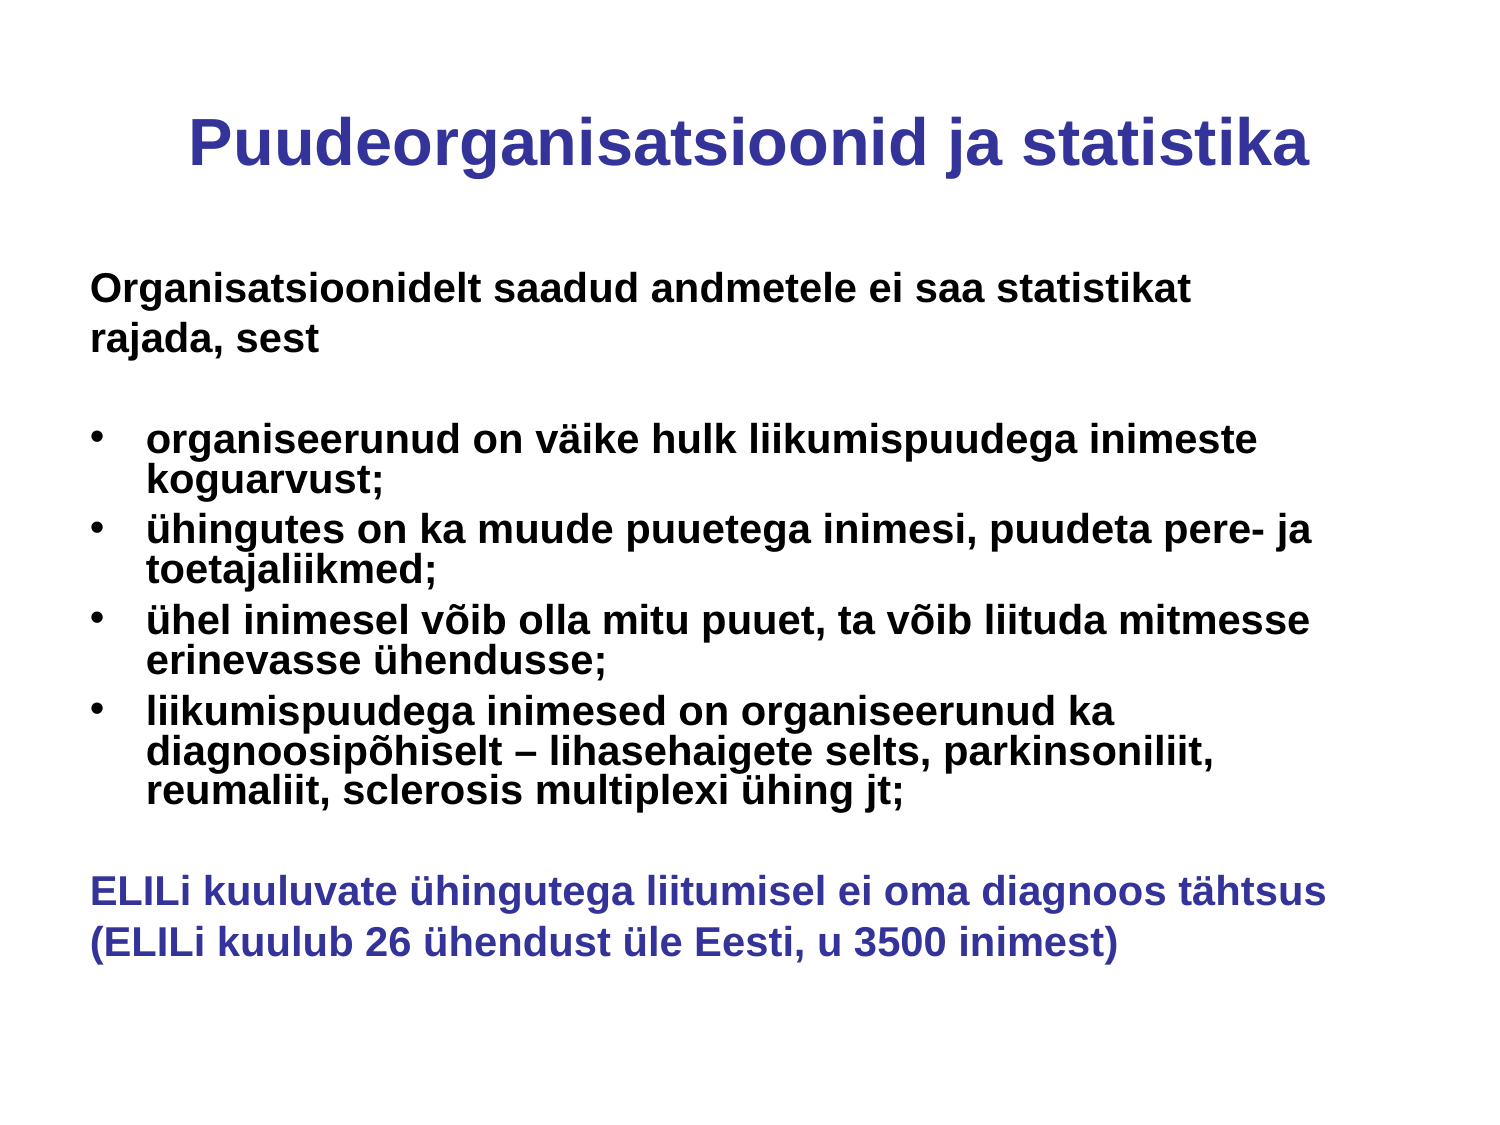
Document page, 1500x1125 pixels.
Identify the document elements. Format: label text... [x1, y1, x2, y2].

title Puudeorganisatsioonid ja statistika [75, 45, 1426, 233]
list Organisatsioonidelt saadud andmetele ei saa statistikat rajada, sest organiseerunud on väike hulk liikumispuudega inimeste koguarvust; ühingutes on ka muude puuetega inimesi, puudeta pere- ja toetajaliikmed; ühel inimesel võib olla mitu puuet, ta võib liituda mitmesse erinevasse ühendusse; liikumispuudega inimesed on organiseerunud ka diagnoosipõhiselt – lihasehaigete selts, parkinsoniliit, reumaliit, sclerosis multiplexi ühing jt; ELILi kuuluvate ühingutega liitumisel ei oma diagnoos tähtsus (ELILi kuulub 26 ühendust üle Eesti, u 3500 inimest) [75, 262, 1426, 1005]
